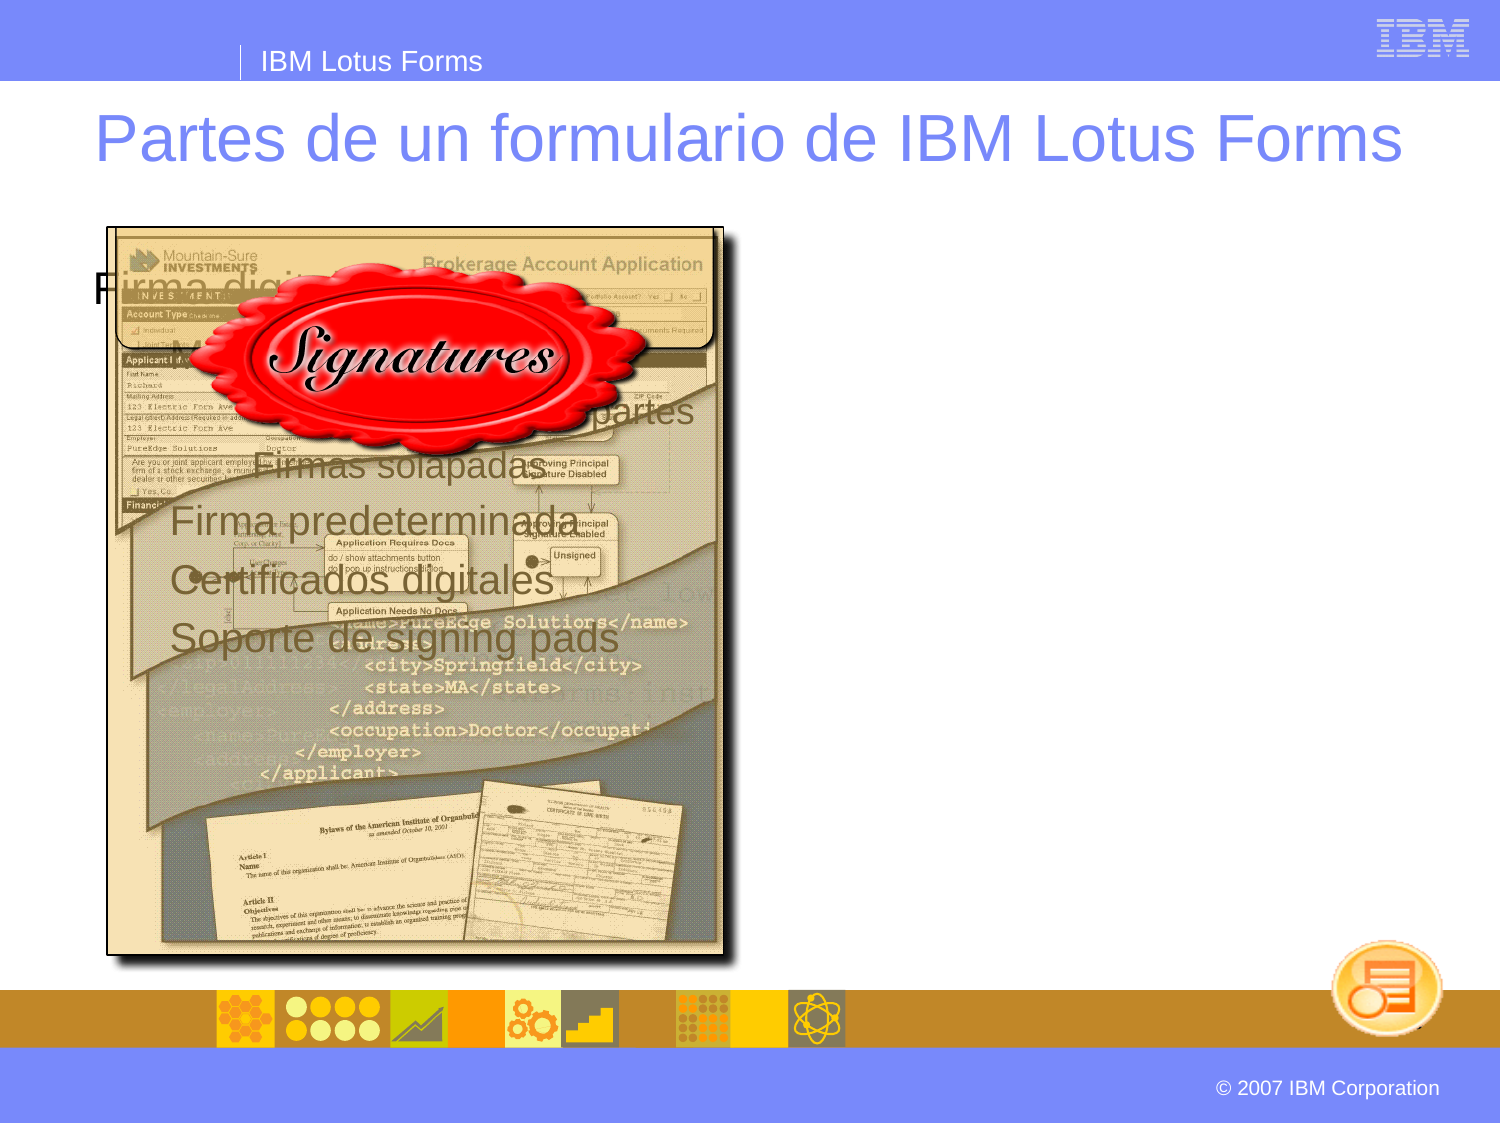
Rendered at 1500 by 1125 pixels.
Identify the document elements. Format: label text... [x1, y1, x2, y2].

title Partes de un formulario de IBM Lotus Forms [75, 44, 1425, 233]
picture [100, 220, 745, 976]
picture [1376, 19, 1470, 57]
list Firma digital Múltiple firma Todo el formulario o partes Firmas solapadas Firma predeterminada Certificados digitales Soporte de signing pads [766, 263, 1426, 1006]
picture [1328, 937, 1447, 1040]
